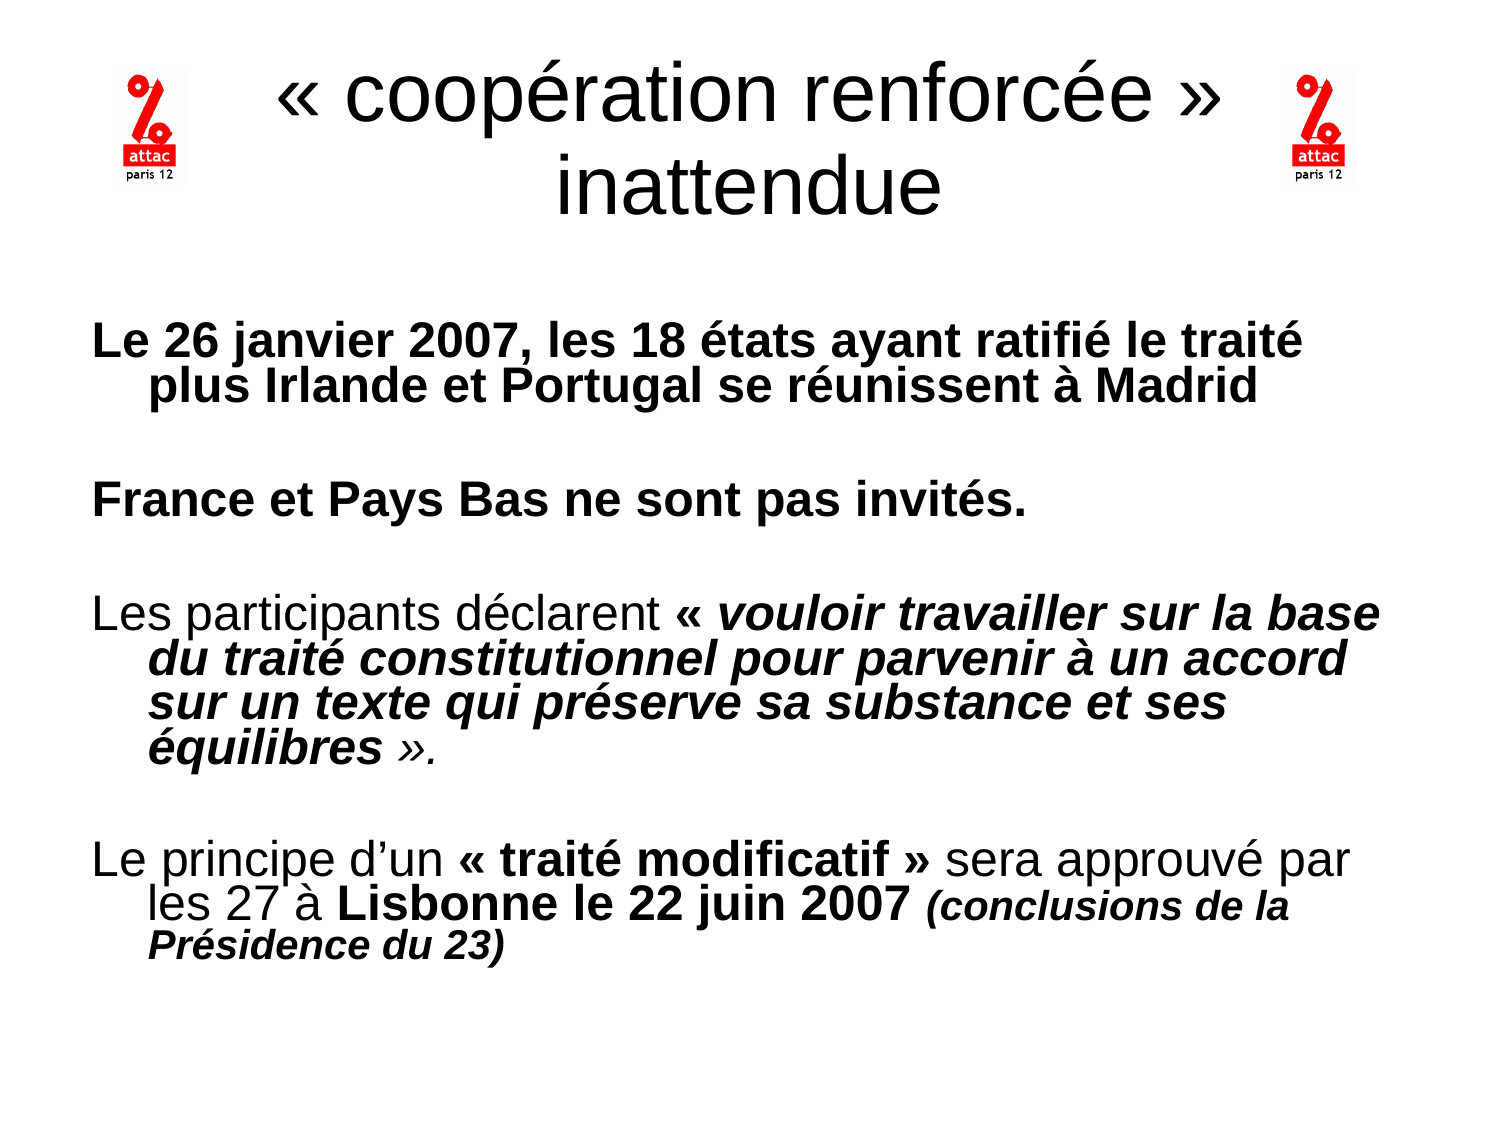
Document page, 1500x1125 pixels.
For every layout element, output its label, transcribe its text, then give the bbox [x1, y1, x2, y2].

picture [1281, 66, 1358, 185]
title « coopération renforcée » inattendue [75, 31, 1426, 247]
list Le 26 janvier 2007, les 18 états ayant ratifié le traité plus Irlande et Portugal se réunissent à Madrid France et Pays Bas ne sont pas invités. Les participants déclarent « vouloir travailler sur la base du traité constitutionnel pour parvenir à un accord sur un texte qui préserve sa substance et ses équilibres ». Le principe d’un « traité modificatif » sera approuvé par les 27 à Lisbonne le 22 juin 2007 (conclusions de la Présidence du 23) [76, 314, 1427, 1071]
picture [112, 66, 189, 185]
